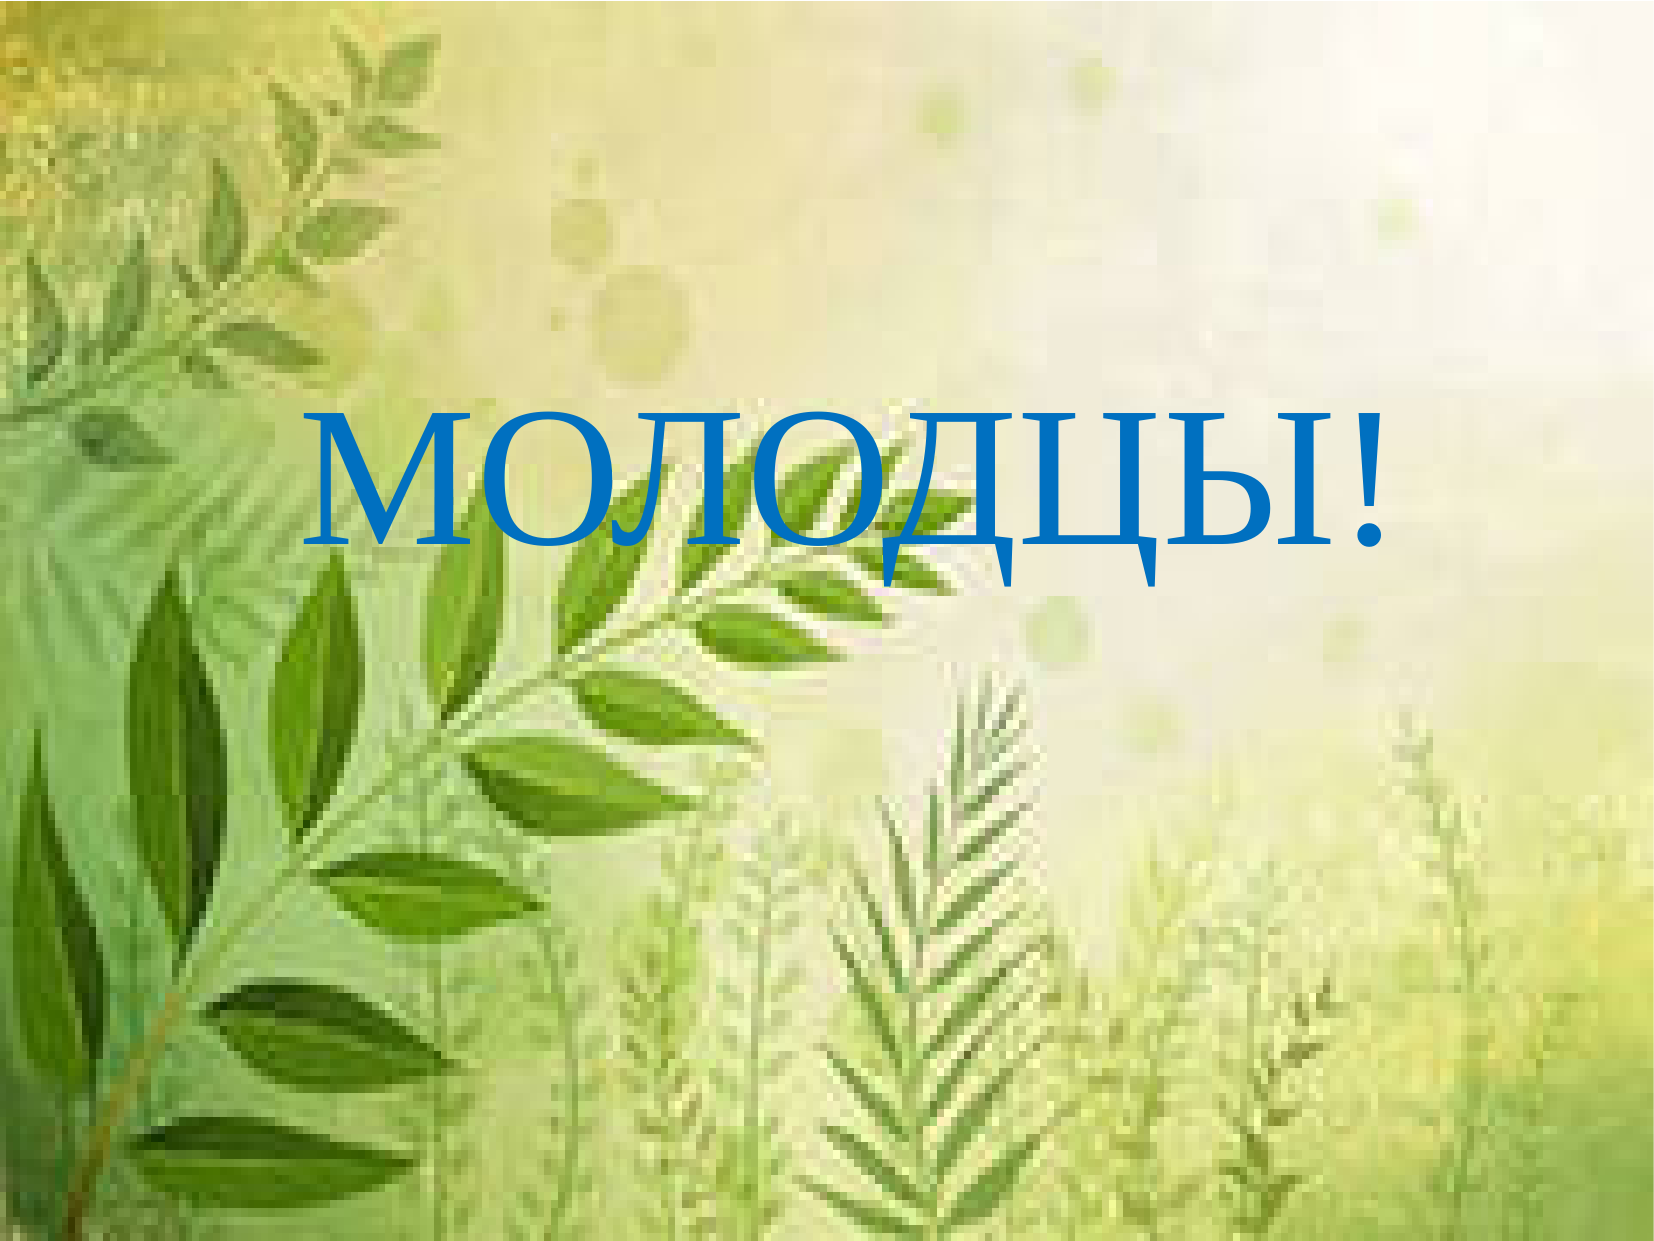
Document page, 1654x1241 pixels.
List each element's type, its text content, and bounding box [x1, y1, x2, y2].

text_box МОЛОДЦЫ! [283, 336, 1548, 595]
picture [0, 1, 1654, 1241]
